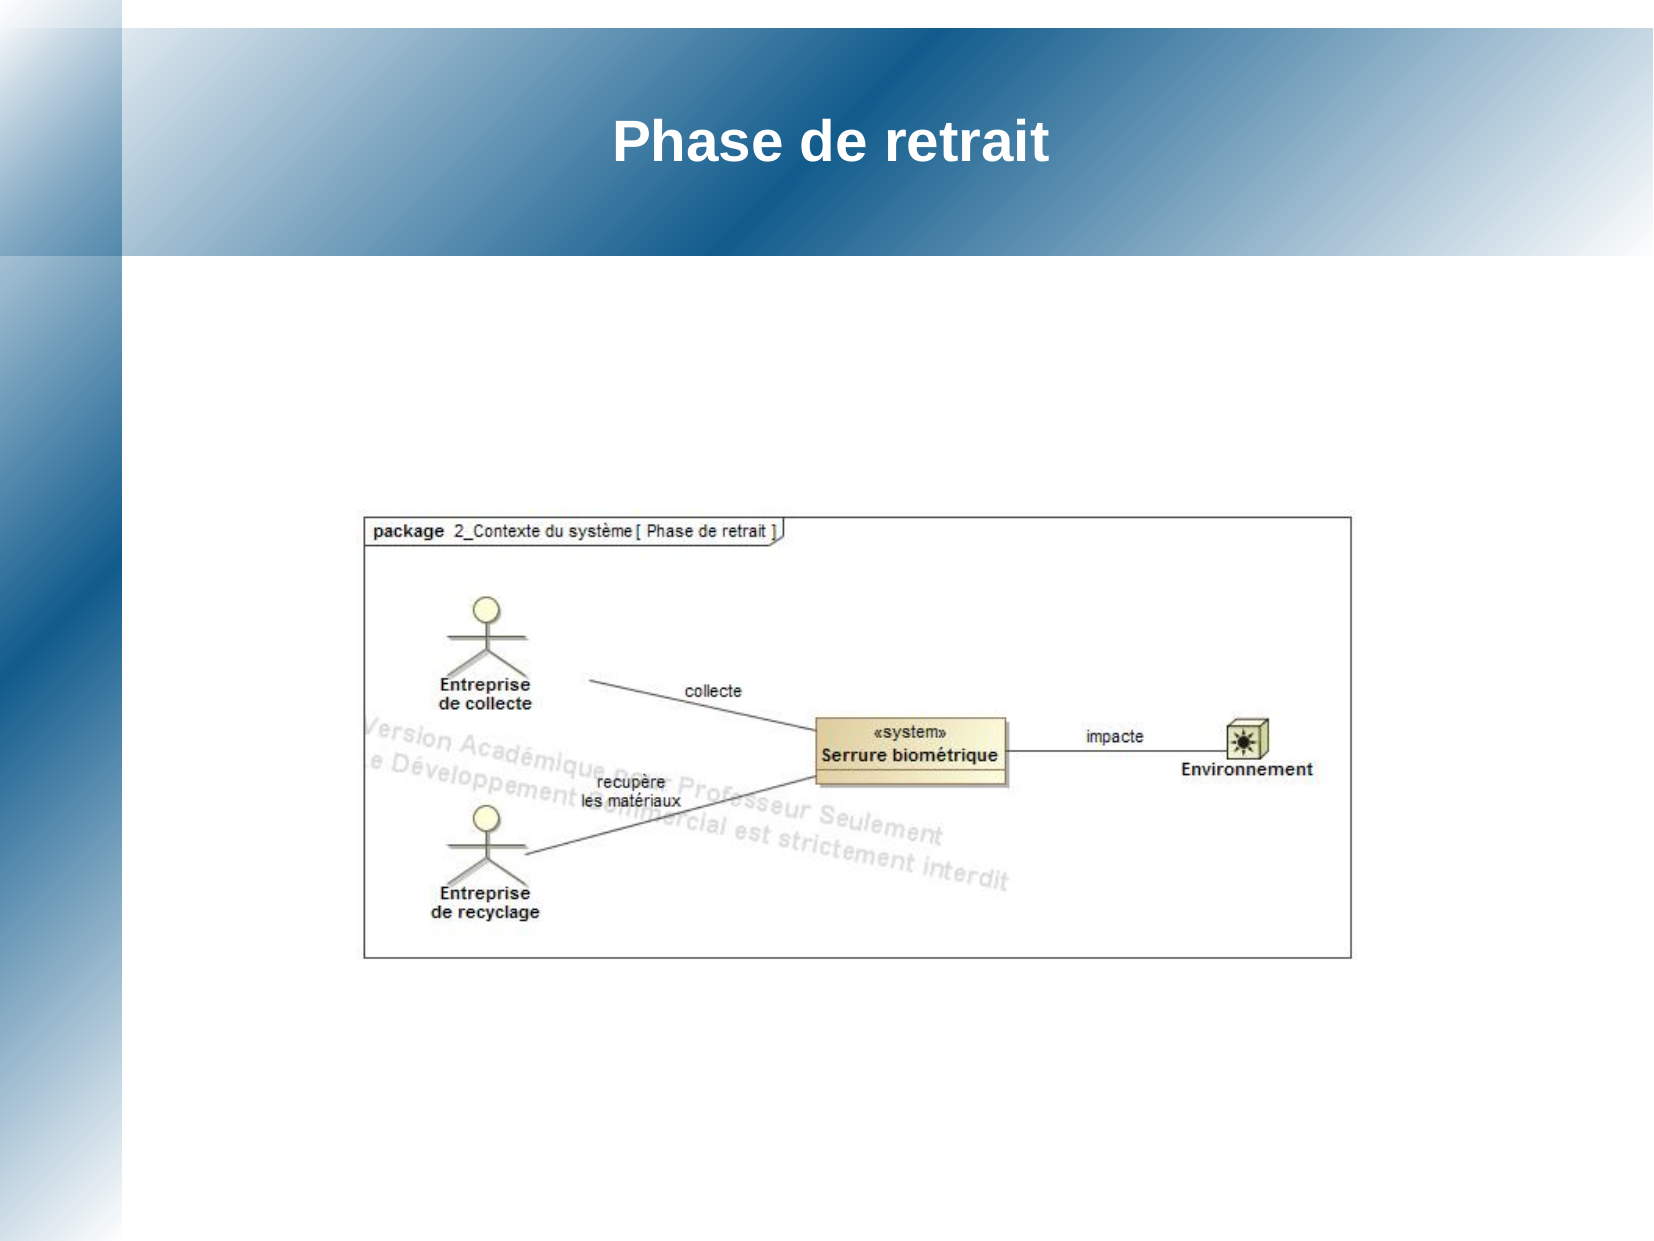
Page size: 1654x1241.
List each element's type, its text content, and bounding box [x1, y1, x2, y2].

title Phase de retrait [125, 45, 1537, 238]
subtitle [127, 323, 1603, 1167]
